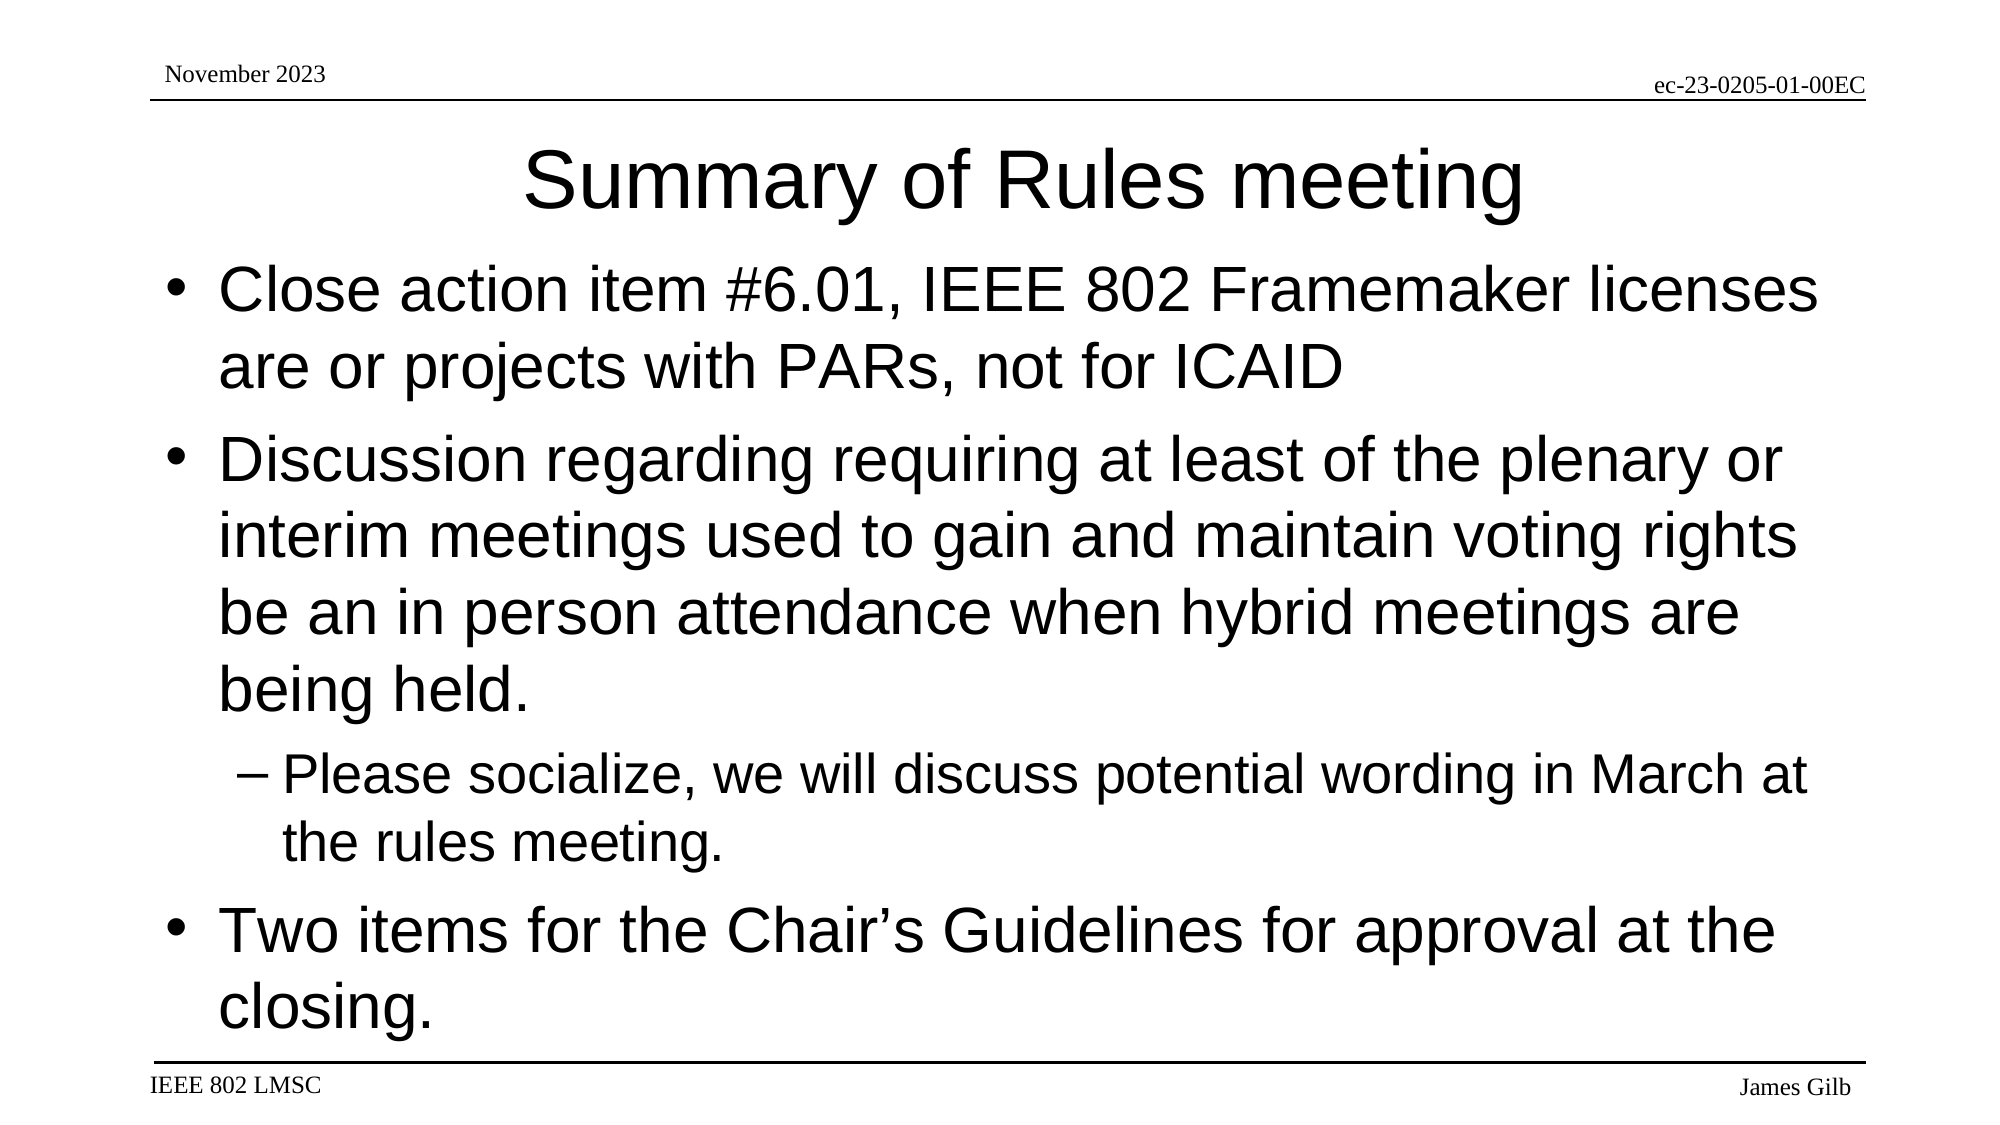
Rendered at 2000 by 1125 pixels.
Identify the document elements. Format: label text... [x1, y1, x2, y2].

list Close action item #6.01, IEEE 802 Framemaker licenses are or projects with PARs, not for ICAID Discussion regarding requiring at least of the plenary or interim meetings used to gain and maintain voting rights be an in person attendance when hybrid meetings are being held. Please socialize, we will discuss potential wording in March at the rules meeting. Two items for the Chair’s Guidelines for approval at the closing. [149, 239, 1900, 1051]
title Summary of Rules meeting [149, 112, 1900, 238]
